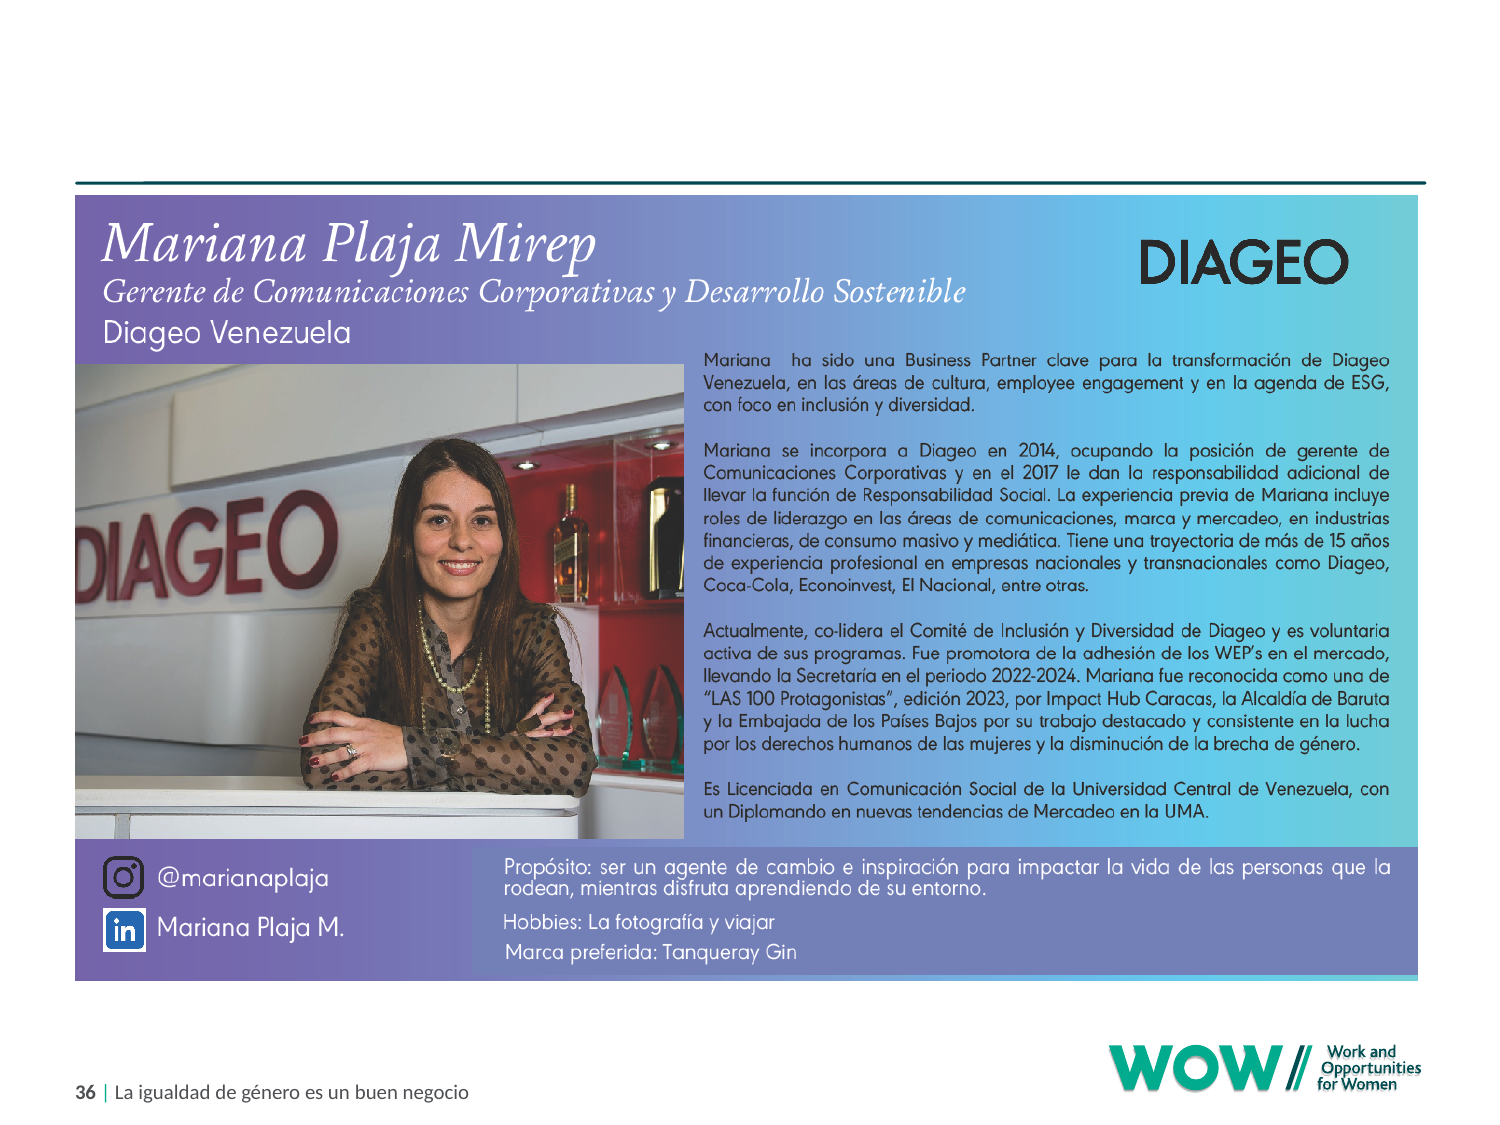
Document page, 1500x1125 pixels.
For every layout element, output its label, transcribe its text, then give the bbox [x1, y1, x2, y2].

text_box 36 | La igualdad de género es un buen negocio [75, 1045, 606, 1106]
chart [75, 195, 1418, 981]
